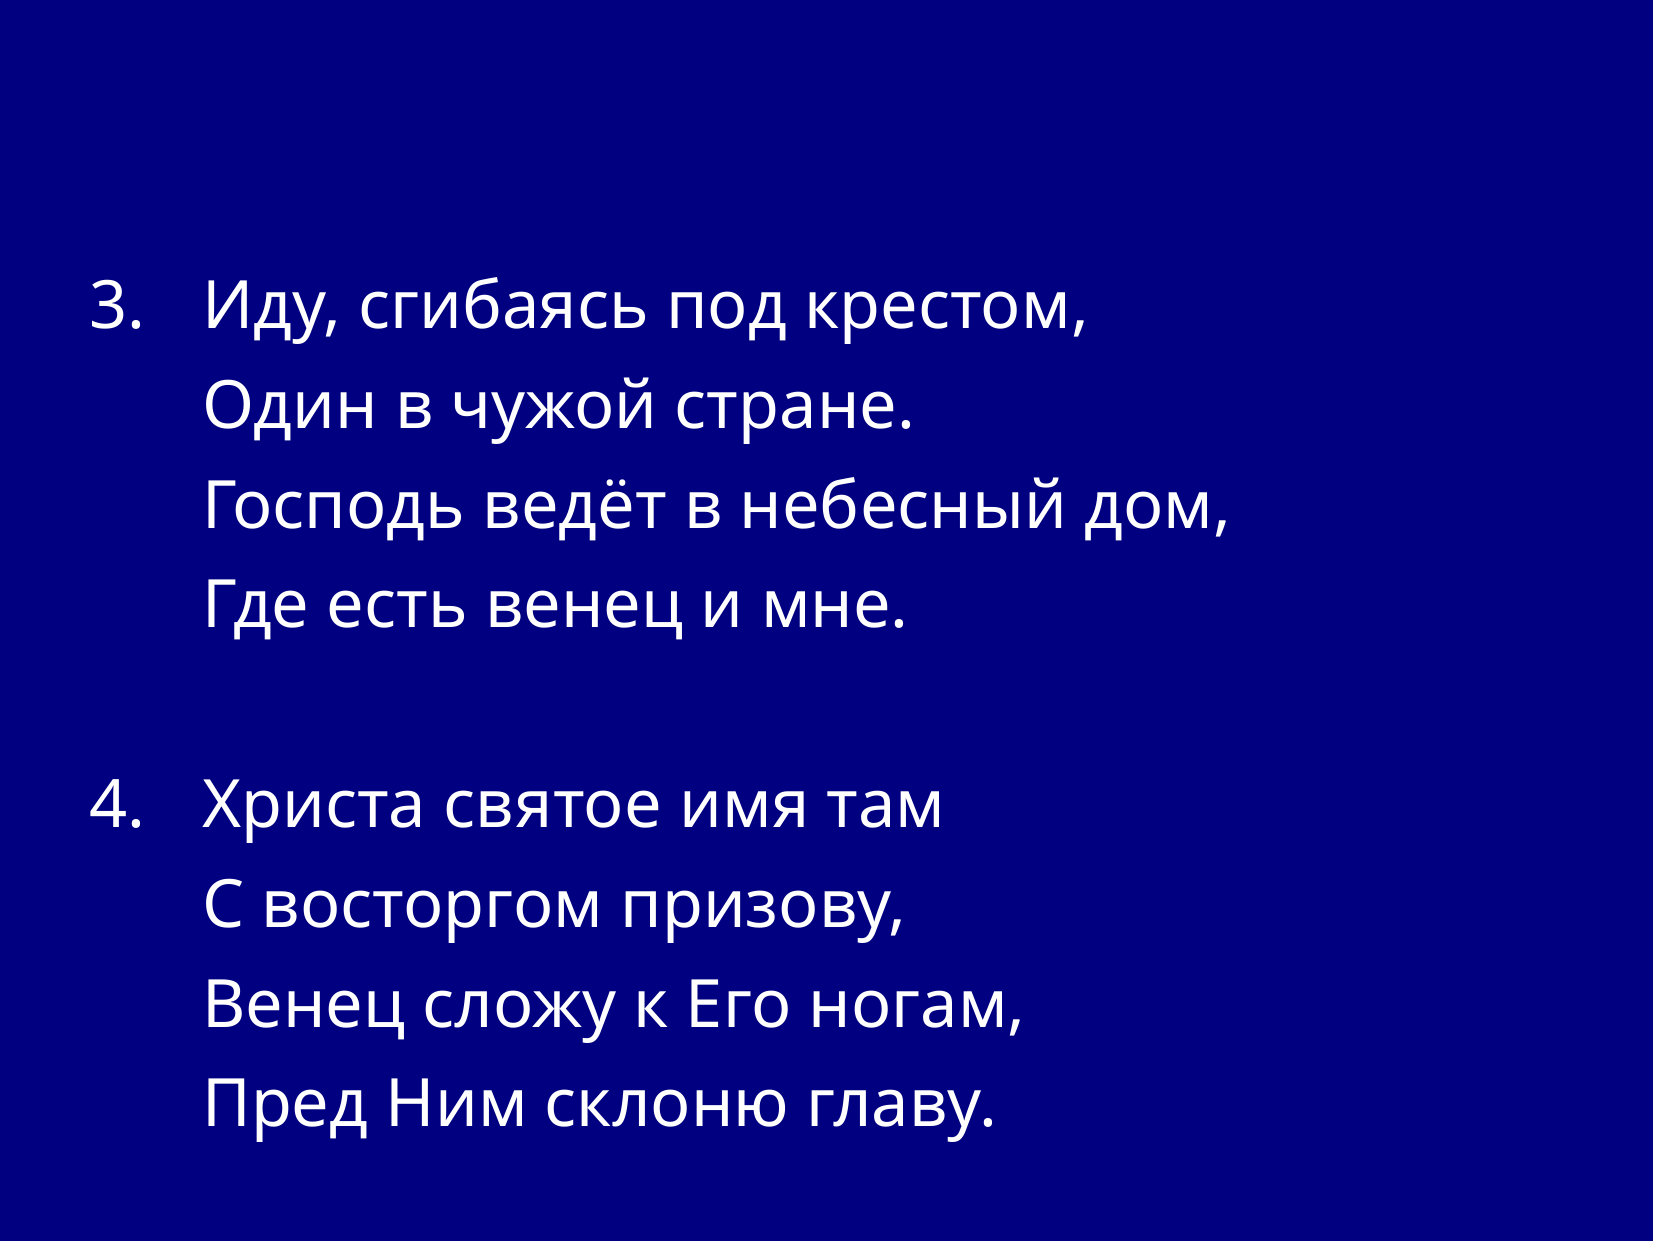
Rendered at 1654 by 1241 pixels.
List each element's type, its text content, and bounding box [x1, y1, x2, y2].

text_box 3. Иду, сгибаясь под крестом, Один в чужой стране. Господь ведёт в небесный дом, Где есть венец и мне. 4. Христа святое имя там С восторгом призову, Венец сложу к Его ногам, Пред Ним склоню главу. [75, 150, 1576, 1163]
